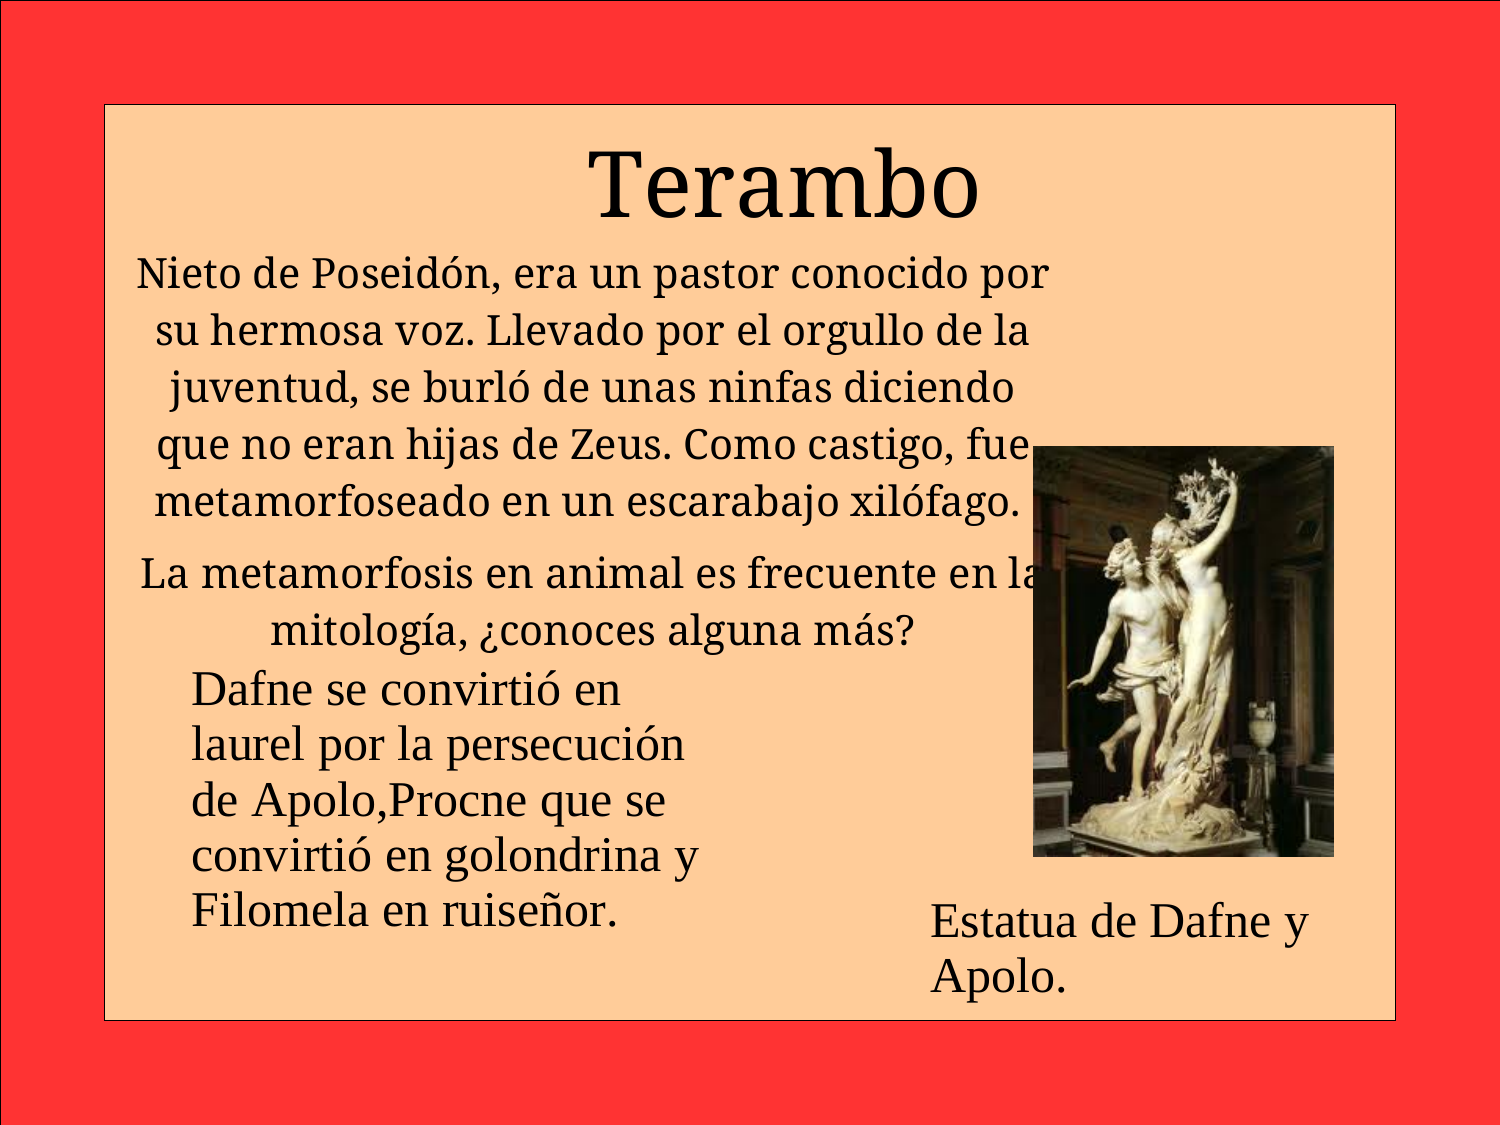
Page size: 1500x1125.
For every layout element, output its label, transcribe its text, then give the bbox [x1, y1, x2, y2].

text_box Dafne se convirtió en laurel por la persecución de Apolo,Procne que se convirtió en golondrina y Filomela en ruiseñor. [177, 653, 739, 945]
text_box [0, 0, 1500, 1125]
list Nieto de Poseidón, era un pastor conocido por su hermosa voz. Llevado por el orgullo de la juventud, se burló de unas ninfas diciendo que no eran hijas de Zeus. Como castigo, fue metamorfoseado en un escarabajo xilófago. La metamorfosis en animal es frecuente en la mitología, ¿conoces alguna más? [118, 236, 1069, 886]
text_box Estatua de Dafne y Apolo. [915, 885, 1359, 1012]
picture [1033, 446, 1334, 857]
title Terambo [147, 105, 1395, 277]
